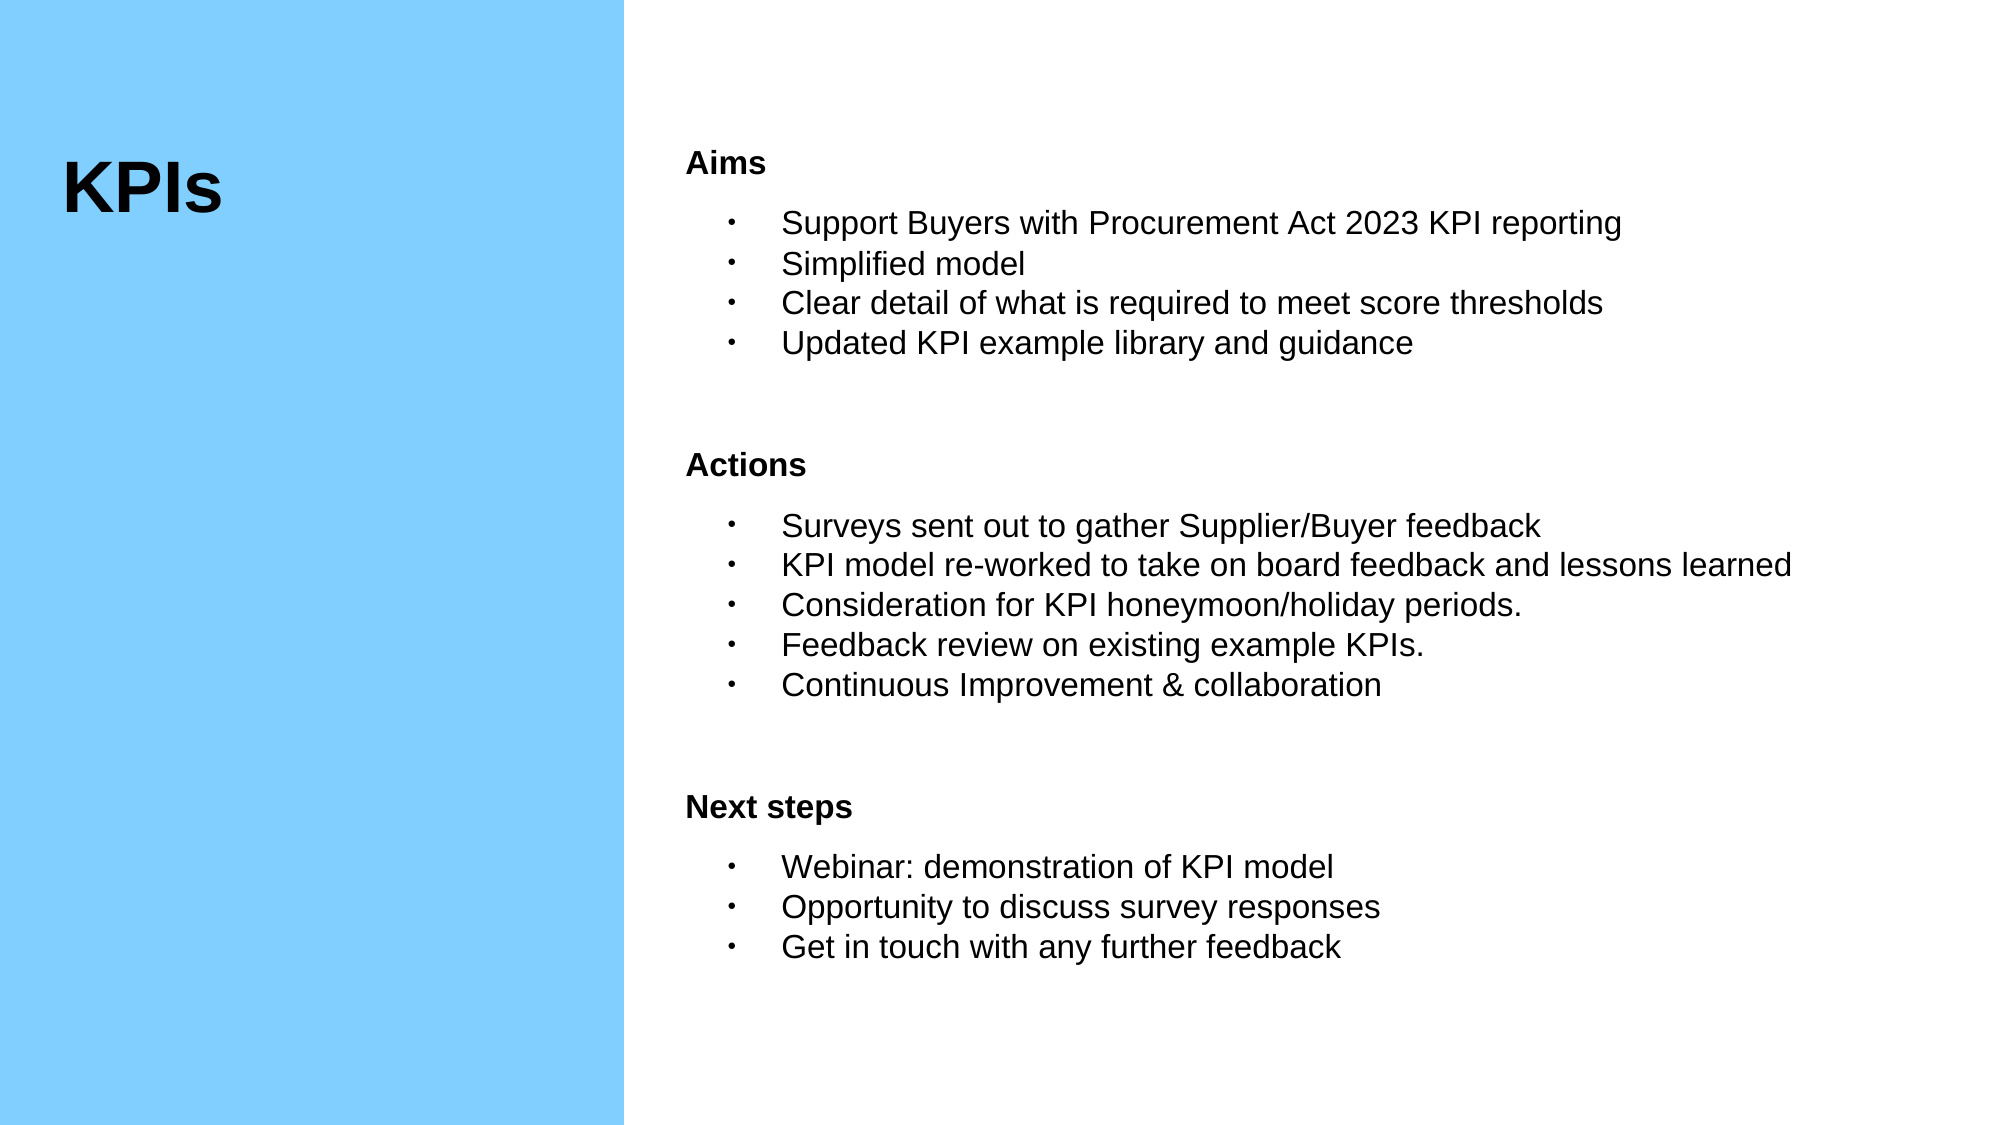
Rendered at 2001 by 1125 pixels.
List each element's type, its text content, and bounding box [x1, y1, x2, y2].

title KPIs [62, 139, 564, 279]
title Aims Support Buyers with Procurement Act 2023 KPI reporting Simplified model Clear detail of what is required to meet score thresholds Updated KPI example library and guidance Actions Surveys sent out to gather Supplier/Buyer feedback KPI model re-worked to take on board feedback and lessons learned Consideration for KPI honeymoon/holiday periods. Feedback review on existing example KPIs. Continuous Improvement & collaboration Next steps Webinar: demonstration of KPI model Opportunity to discuss survey responses Get in touch with any further feedback [685, 44, 1876, 1063]
